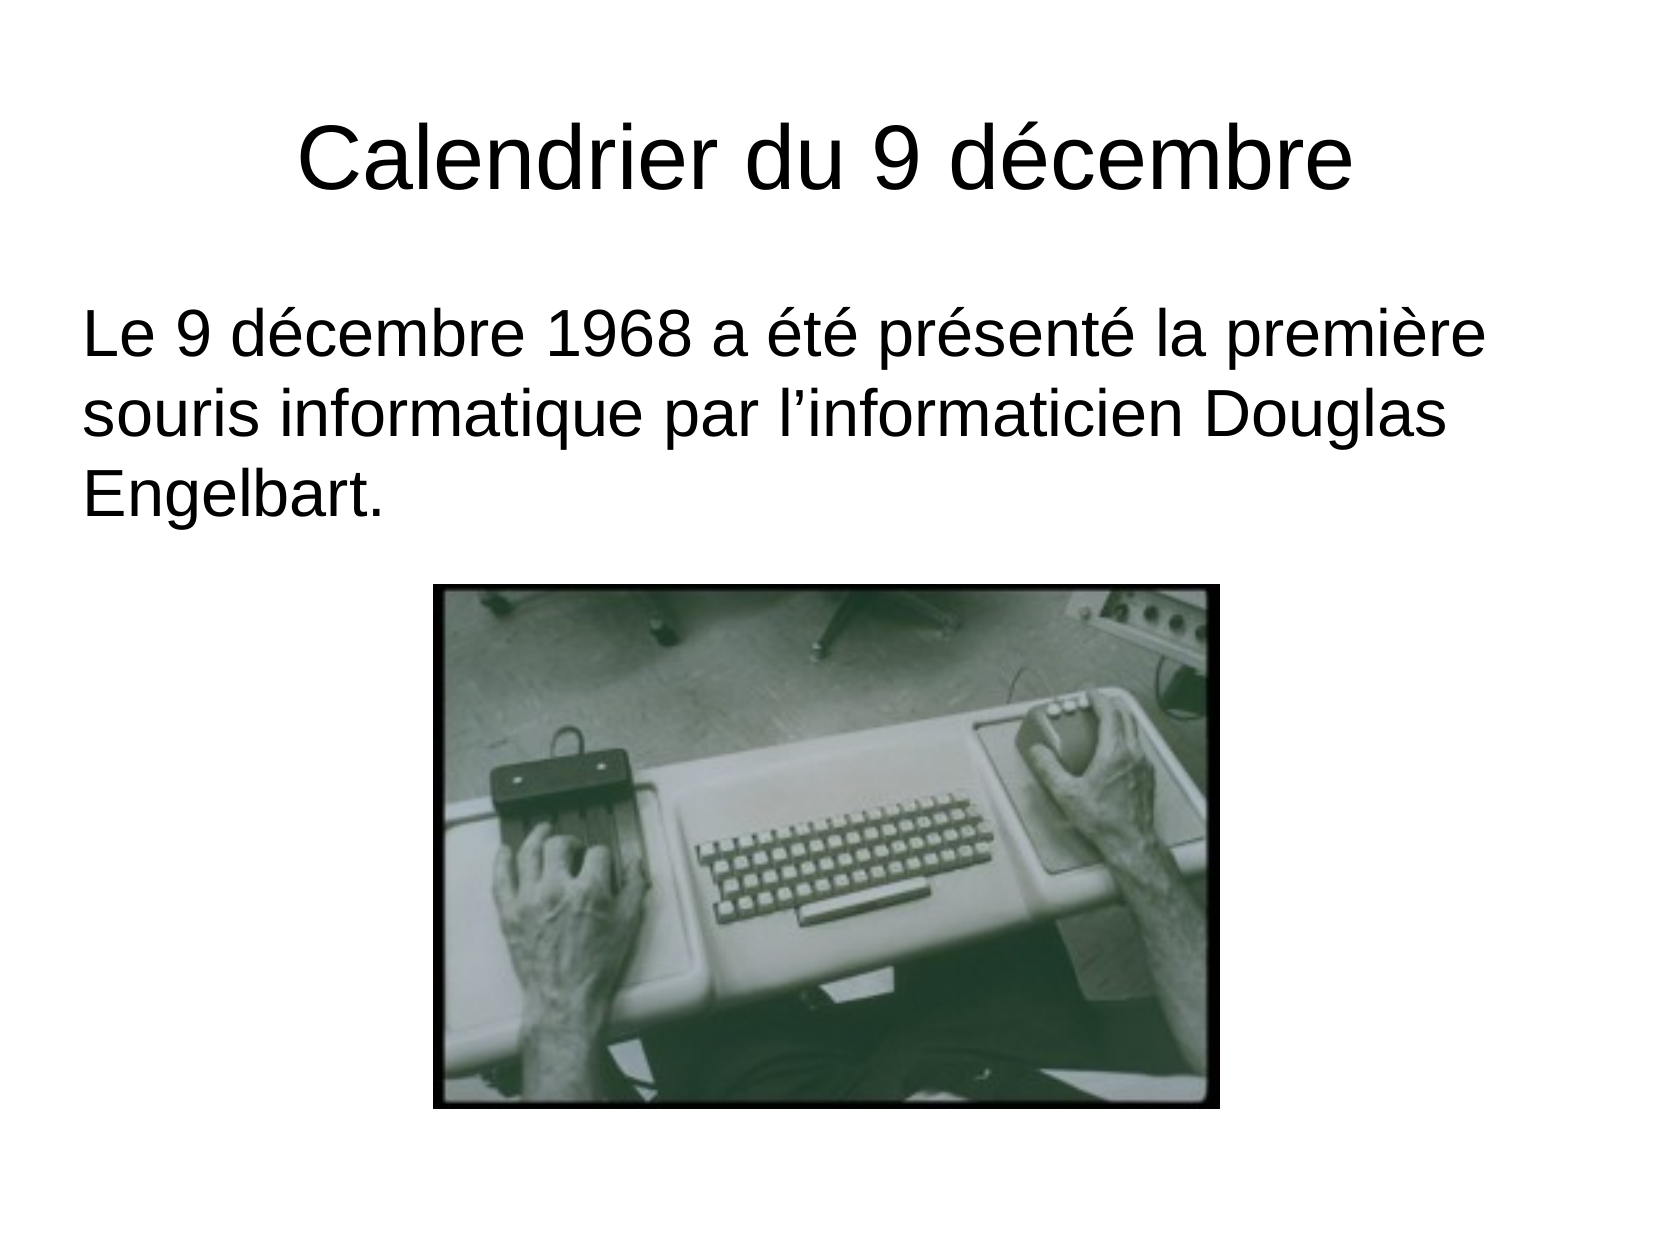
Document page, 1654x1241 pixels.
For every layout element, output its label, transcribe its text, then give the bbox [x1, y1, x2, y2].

picture [433, 584, 1220, 1109]
list Le 9 décembre 1968 a été présenté la première souris informatique par l’informaticien Douglas Engelbart. [82, 290, 1571, 1109]
title Calendrier du 9 décembre [82, 49, 1571, 257]
